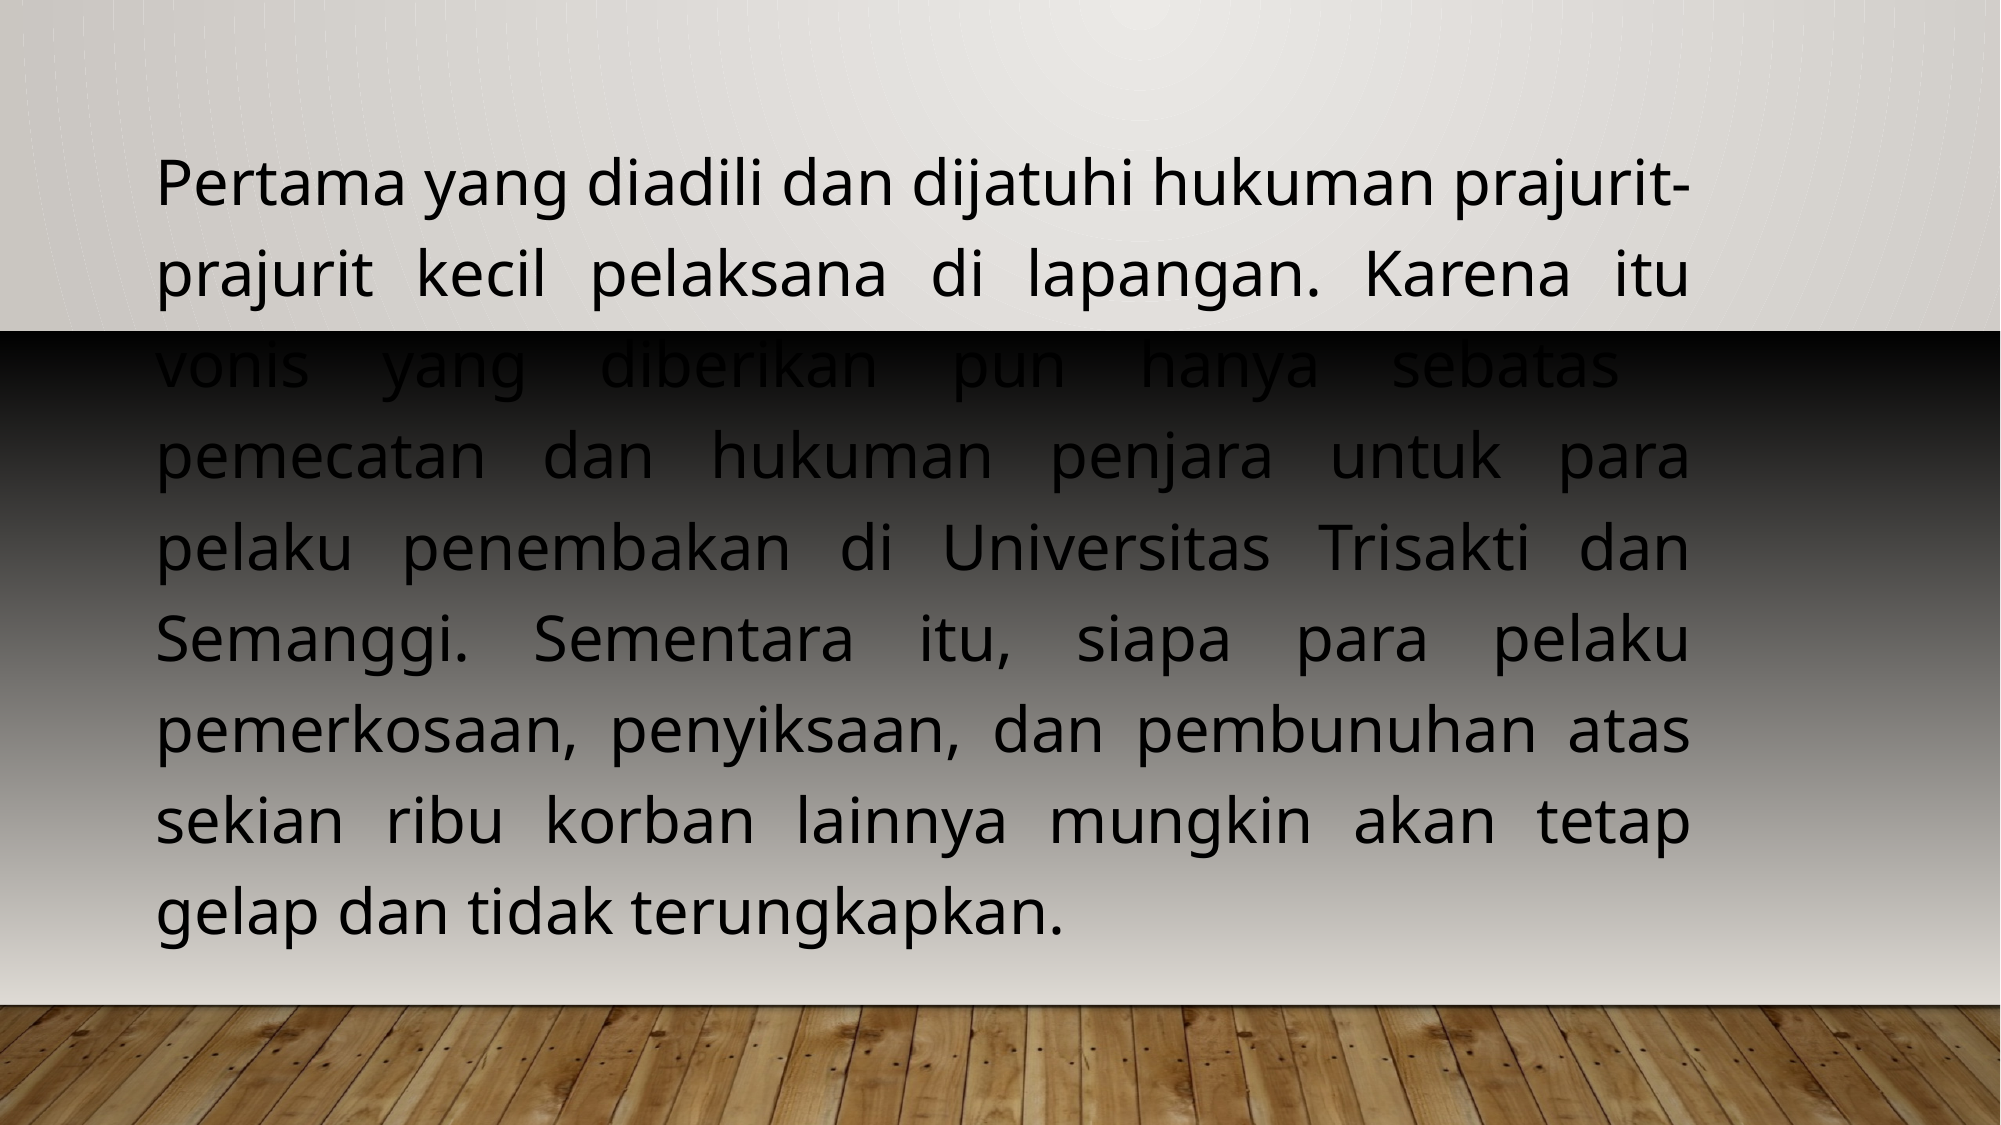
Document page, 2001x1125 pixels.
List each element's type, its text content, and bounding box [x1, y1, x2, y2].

list Pertama yang diadili dan dijatuhi hukuman prajurit-prajurit kecil pelaksana di lapangan. Karena itu vonis yang diberikan pun hanya sebatas pemecatan dan hukuman penjara untuk para pelaku penembakan di Universitas Trisakti dan Semanggi. Sementara itu, siapa para pelaku pemerkosaan, penyiksaan, dan pembunuhan atas sekian ribu korban lainnya mungkin akan tetap gelap dan tidak terungkapkan. [140, 119, 1716, 956]
